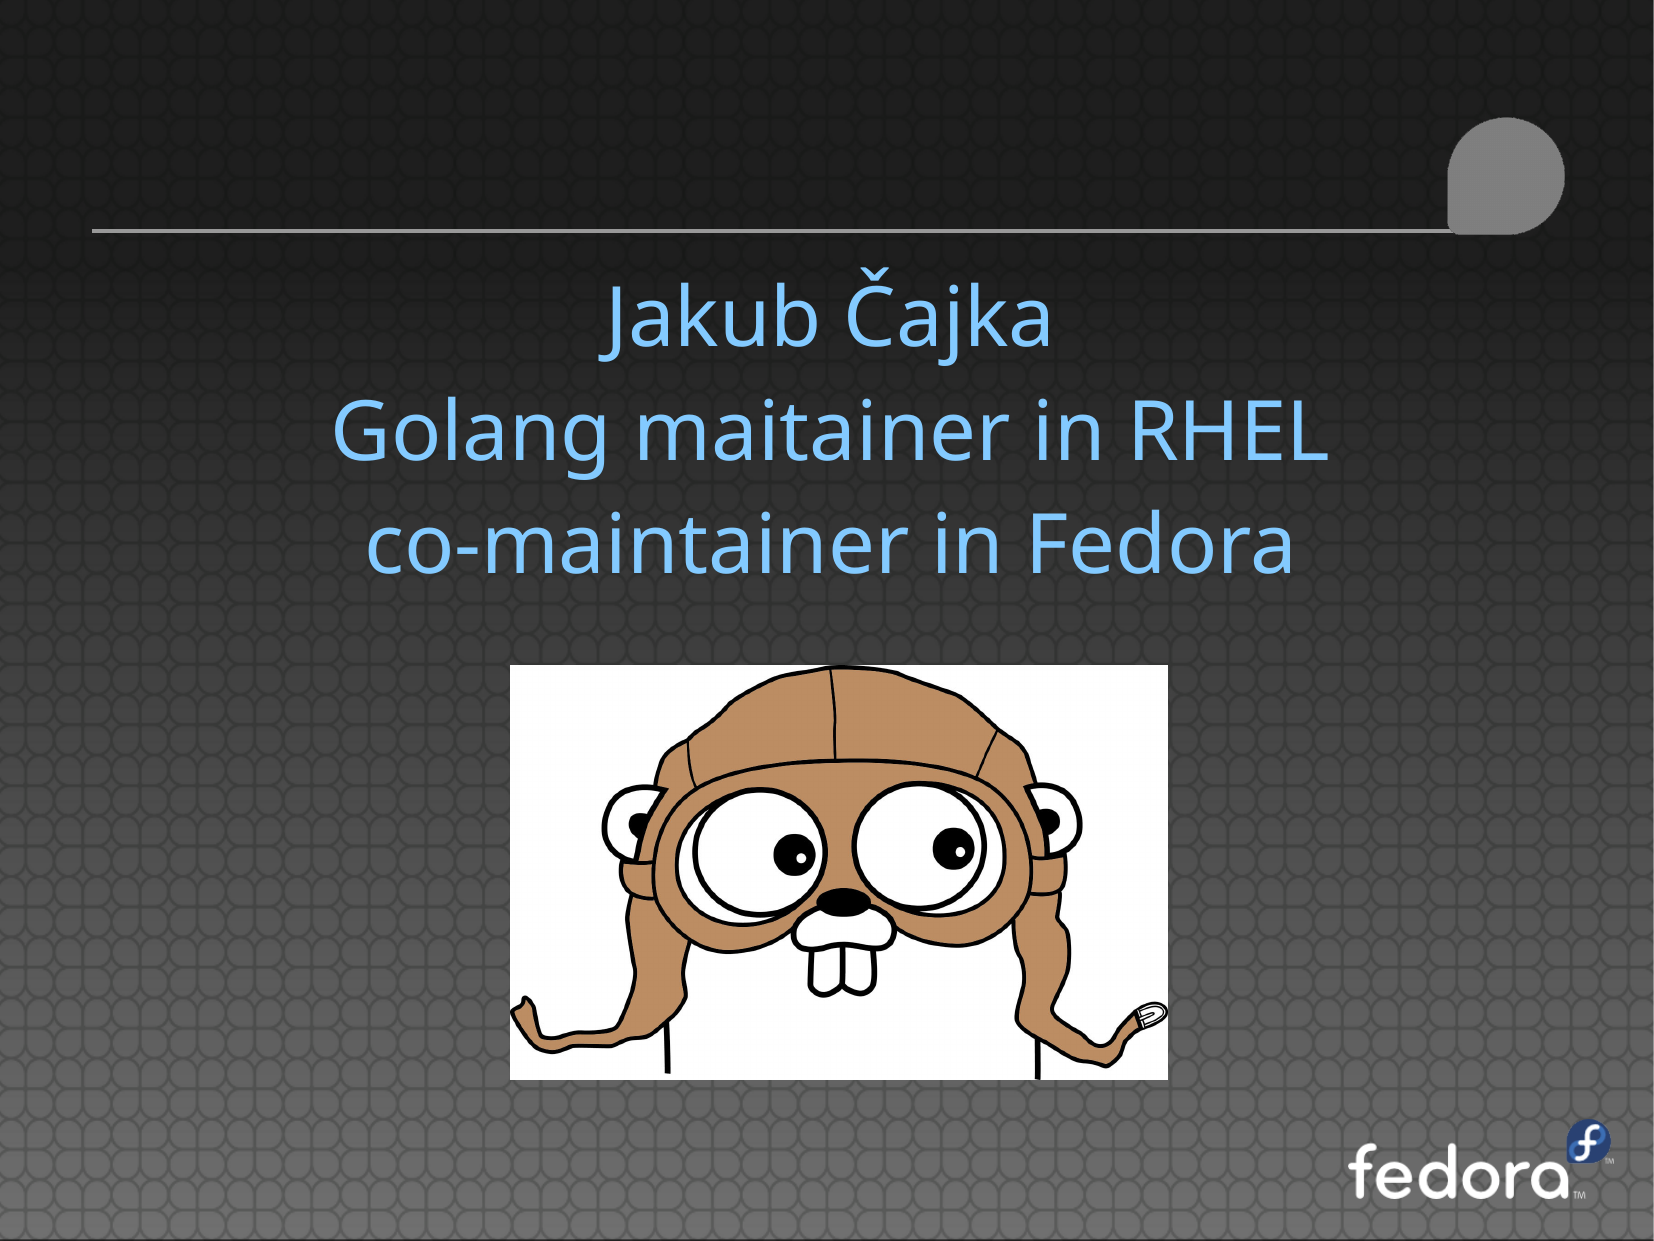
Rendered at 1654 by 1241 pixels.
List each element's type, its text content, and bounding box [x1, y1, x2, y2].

picture [0, 0, 1654, 1241]
subtitle Jakub Čajka Golang maitainer in RHEL co-maintainer in Fedora [86, 112, 1576, 744]
